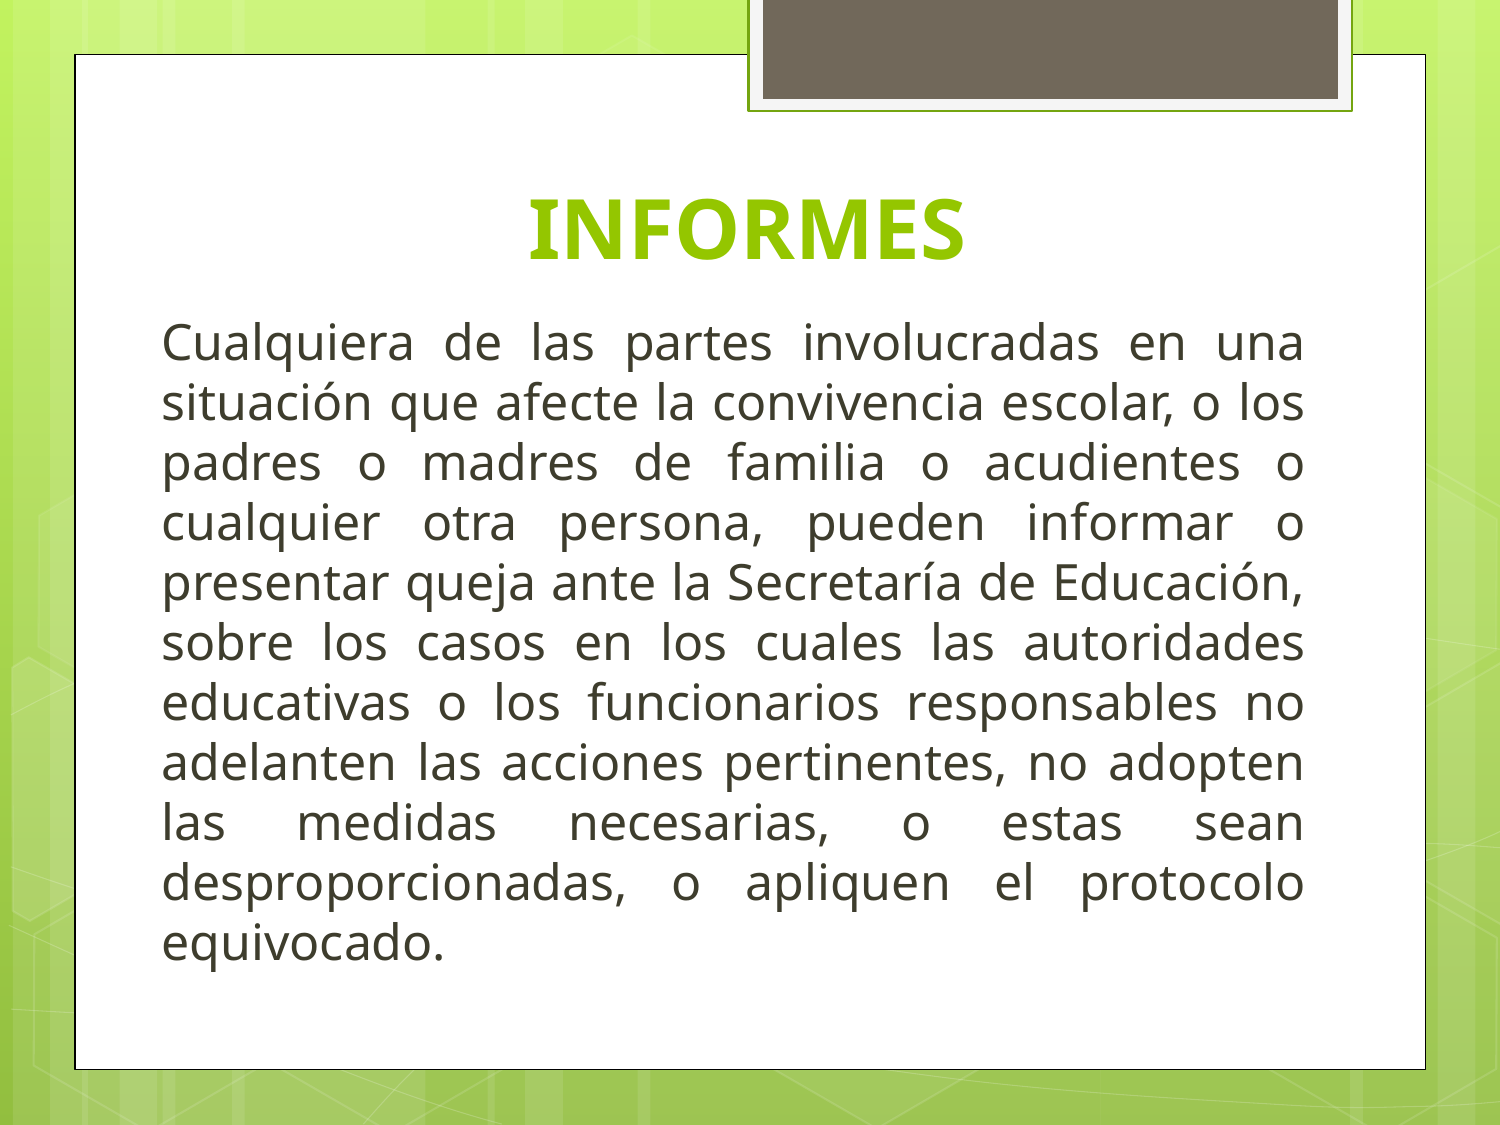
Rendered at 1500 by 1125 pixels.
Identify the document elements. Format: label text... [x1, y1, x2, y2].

list Cualquiera de las partes involucradas en una situación que afecte la convivencia escolar, o los padres o madres de familia o acudientes o cualquier otra persona, pueden informar o presentar queja ante la Secretaría de Educación, sobre los casos en los cuales las autoridades educativas o los funcionarios responsables no adelanten las acciones pertinentes, no adopten las medidas necesarias, o estas sean desproporcionadas, o apliquen el protocolo equivocado. [123, 302, 1353, 988]
title INFORMES [171, 168, 1324, 268]
